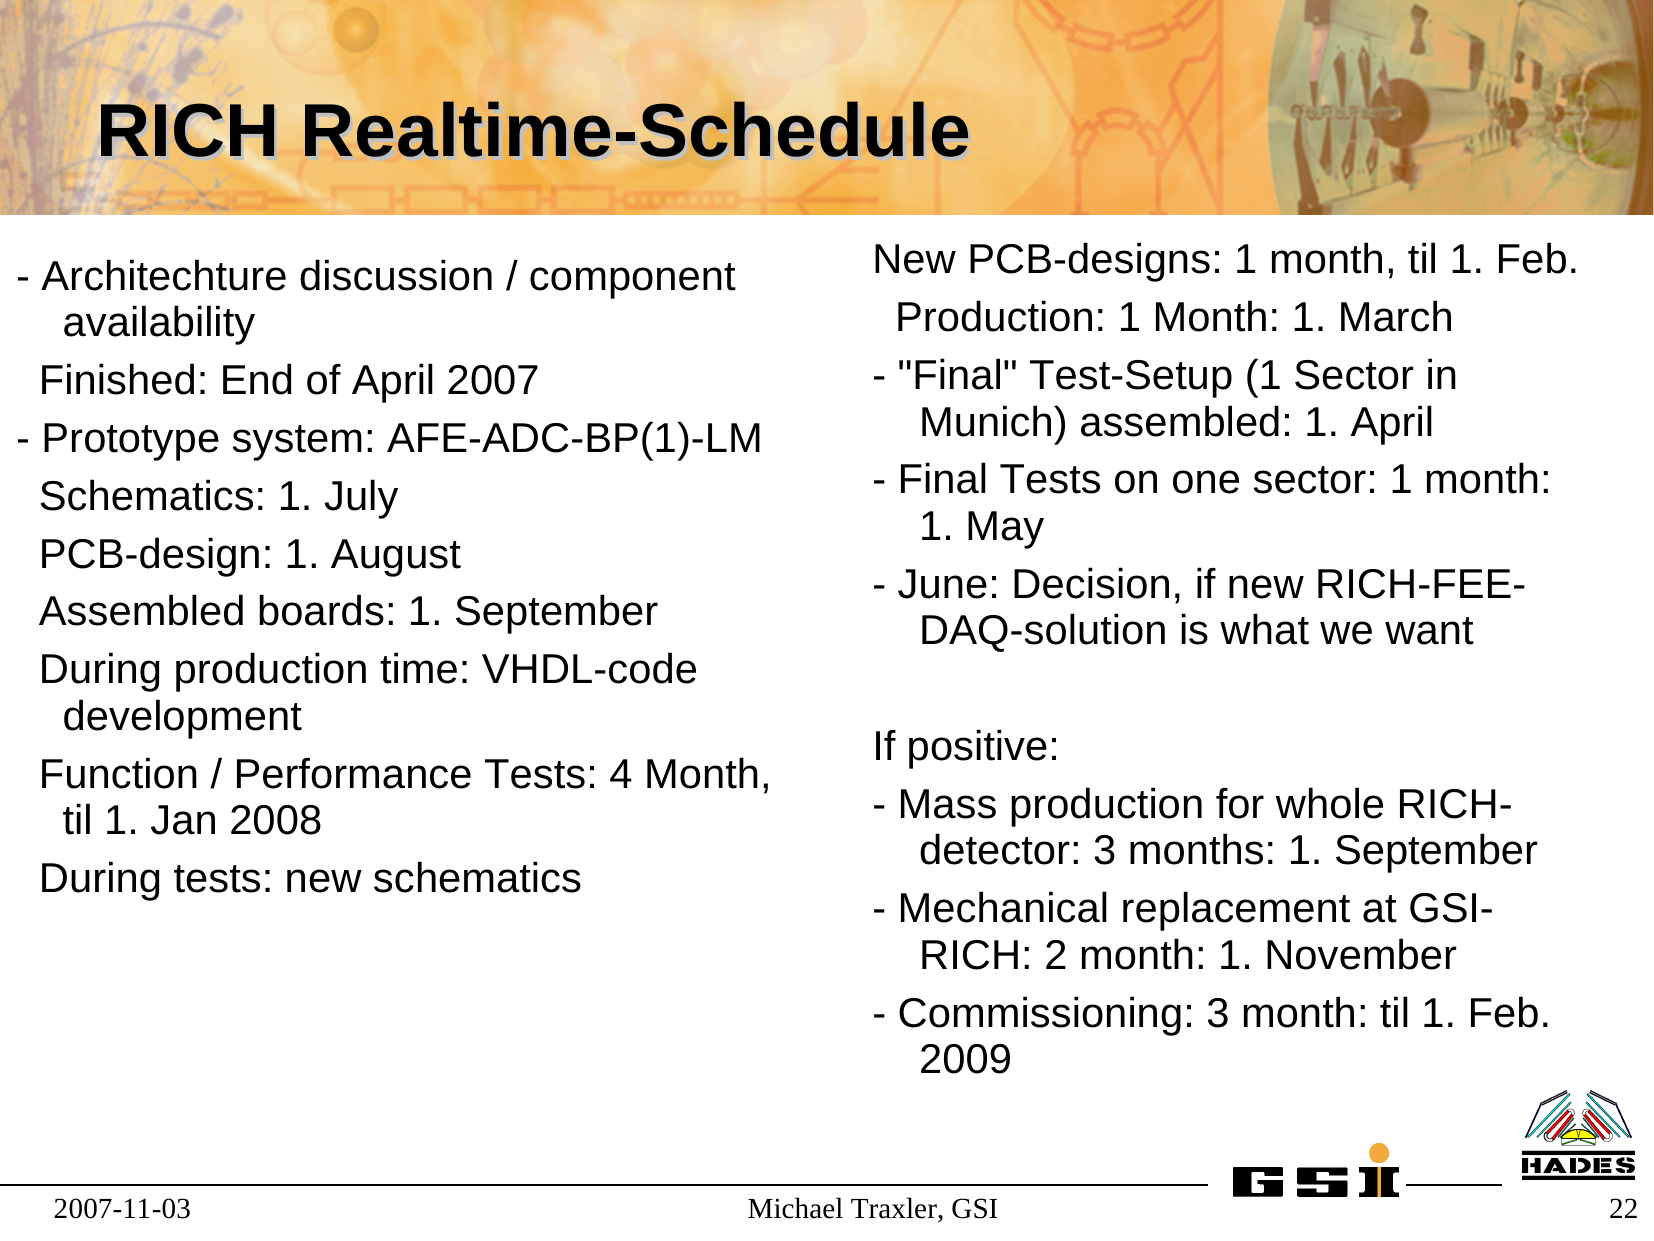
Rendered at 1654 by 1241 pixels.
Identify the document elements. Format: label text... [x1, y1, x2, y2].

picture [0, 0, 1654, 215]
list New PCB-designs: 1 month, til 1. Feb. Production: 1 Month: 1. March - "Final" Test-Setup (1 Sector in Munich) assembled: 1. April - Final Tests on one sector: 1 month: 1. May - June: Decision, if new RICH-FEE-DAQ-solution is what we want If positive: - Mass production for whole RICH-detector: 3 months: 1. September - Mechanical replacement at GSI-RICH: 2 month: 1. November - Commissioning: 3 month: til 1. Feb. 2009 [797, 236, 1595, 1141]
picture [1233, 1143, 1399, 1197]
list - Architechture discussion / component availability Finished: End of April 2007 - Prototype system: AFE-ADC-BP(1)-LM Schematics: 1. July PCB-design: 1. August Assembled boards: 1. September During production time: VHDL-code development Function / Performance Tests: 4 Month, til 1. Jan 2008 During tests: new schematics [0, 252, 797, 1075]
picture [1522, 1090, 1635, 1180]
title RICH Realtime-Schedule [96, 27, 1502, 235]
